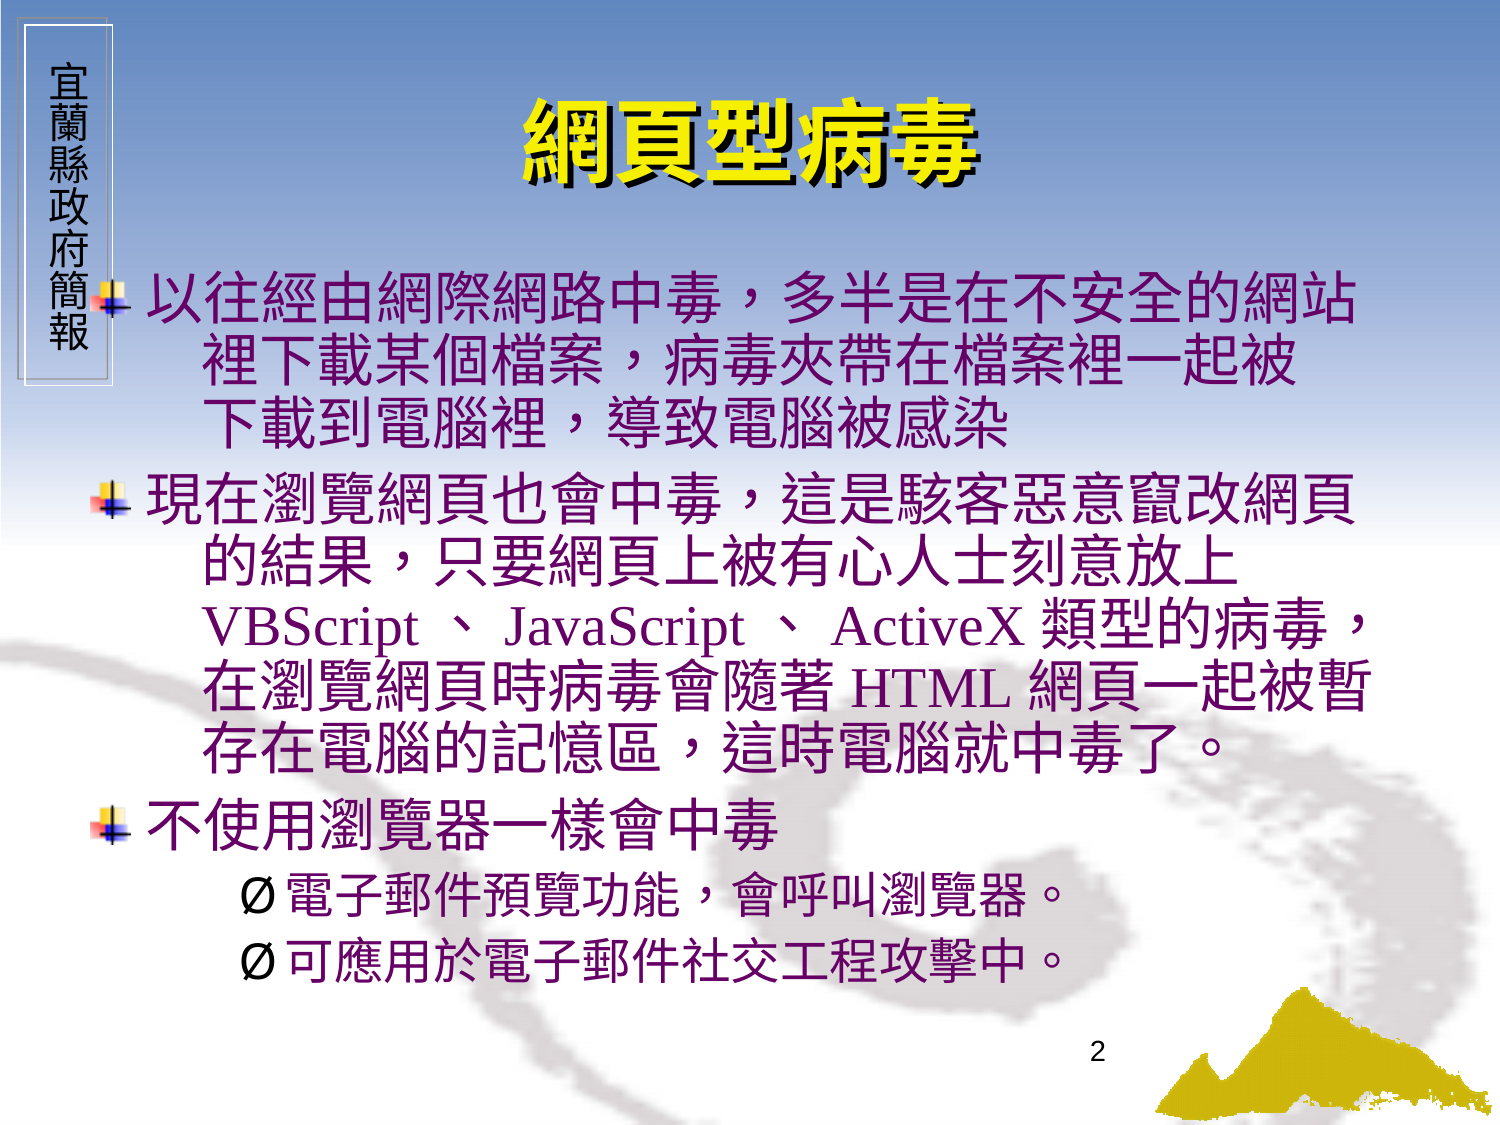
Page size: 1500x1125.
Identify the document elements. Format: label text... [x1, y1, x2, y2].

text_box [1074, 1024, 1426, 1103]
title 網頁型病毒 [75, 45, 1426, 233]
list 以往經由網際網路中毒，多半是在不安全的網站裡下載某個檔案，病毒夾帶在檔案裡一起被 下載到電腦裡，導致電腦被感染 現在瀏覽網頁也會中毒，這是駭客惡意竄改網頁的結果，只要網頁上被有心人士刻意放上VBScript、JavaScript、ActiveX類型的病毒，在瀏覽網頁時病毒會隨著HTML網頁一起被暫存在電腦的記憶區，這時電腦就中毒了。 不使用瀏覽器一樣會中毒 電子郵件預覽功能，會呼叫瀏覽器。 可應用於電子郵件社交工程攻擊中。 [75, 262, 1426, 1005]
